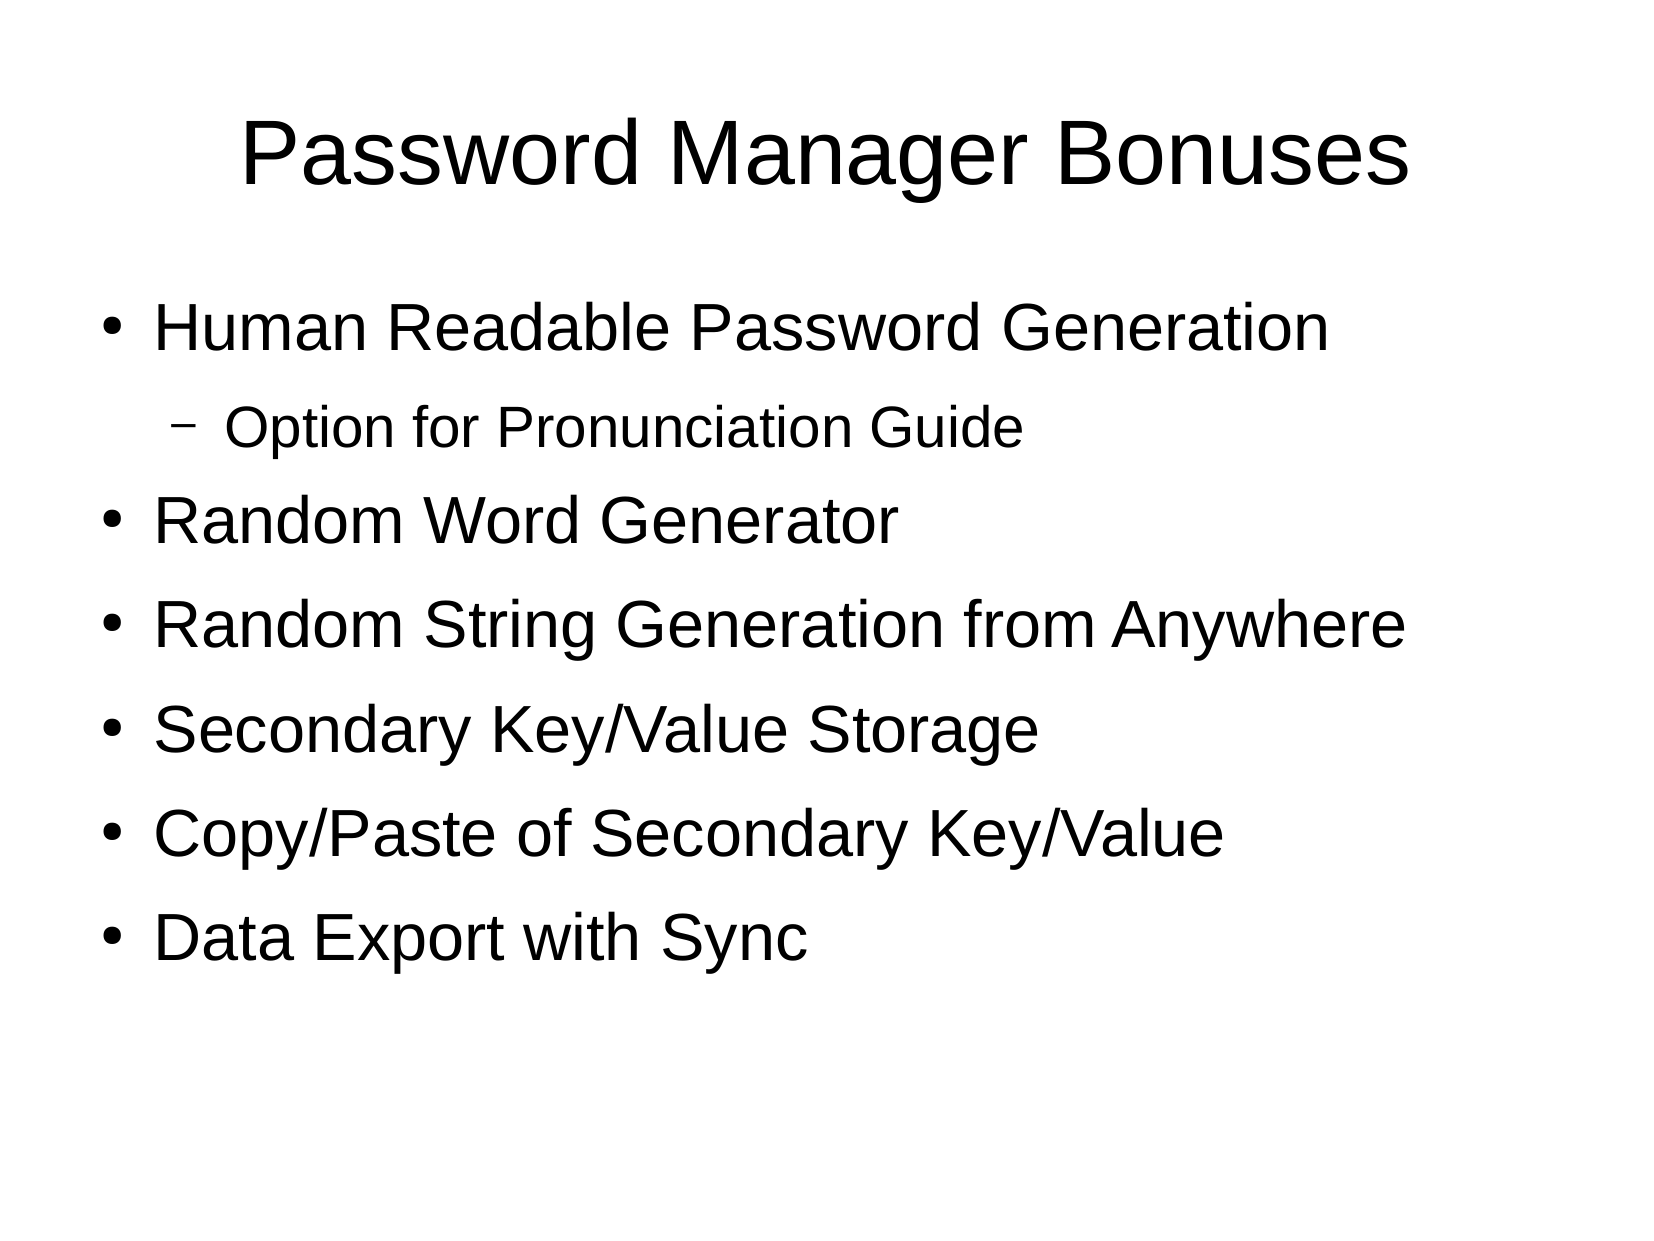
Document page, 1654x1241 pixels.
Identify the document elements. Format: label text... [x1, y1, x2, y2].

list Human Readable Password Generation Option for Pronunciation Guide Random Word Generator Random String Generation from Anywhere Secondary Key/Value Storage Copy/Paste of Secondary Key/Value Data Export with Sync [82, 290, 1538, 1010]
title Password Manager Bonuses [82, 49, 1571, 257]
